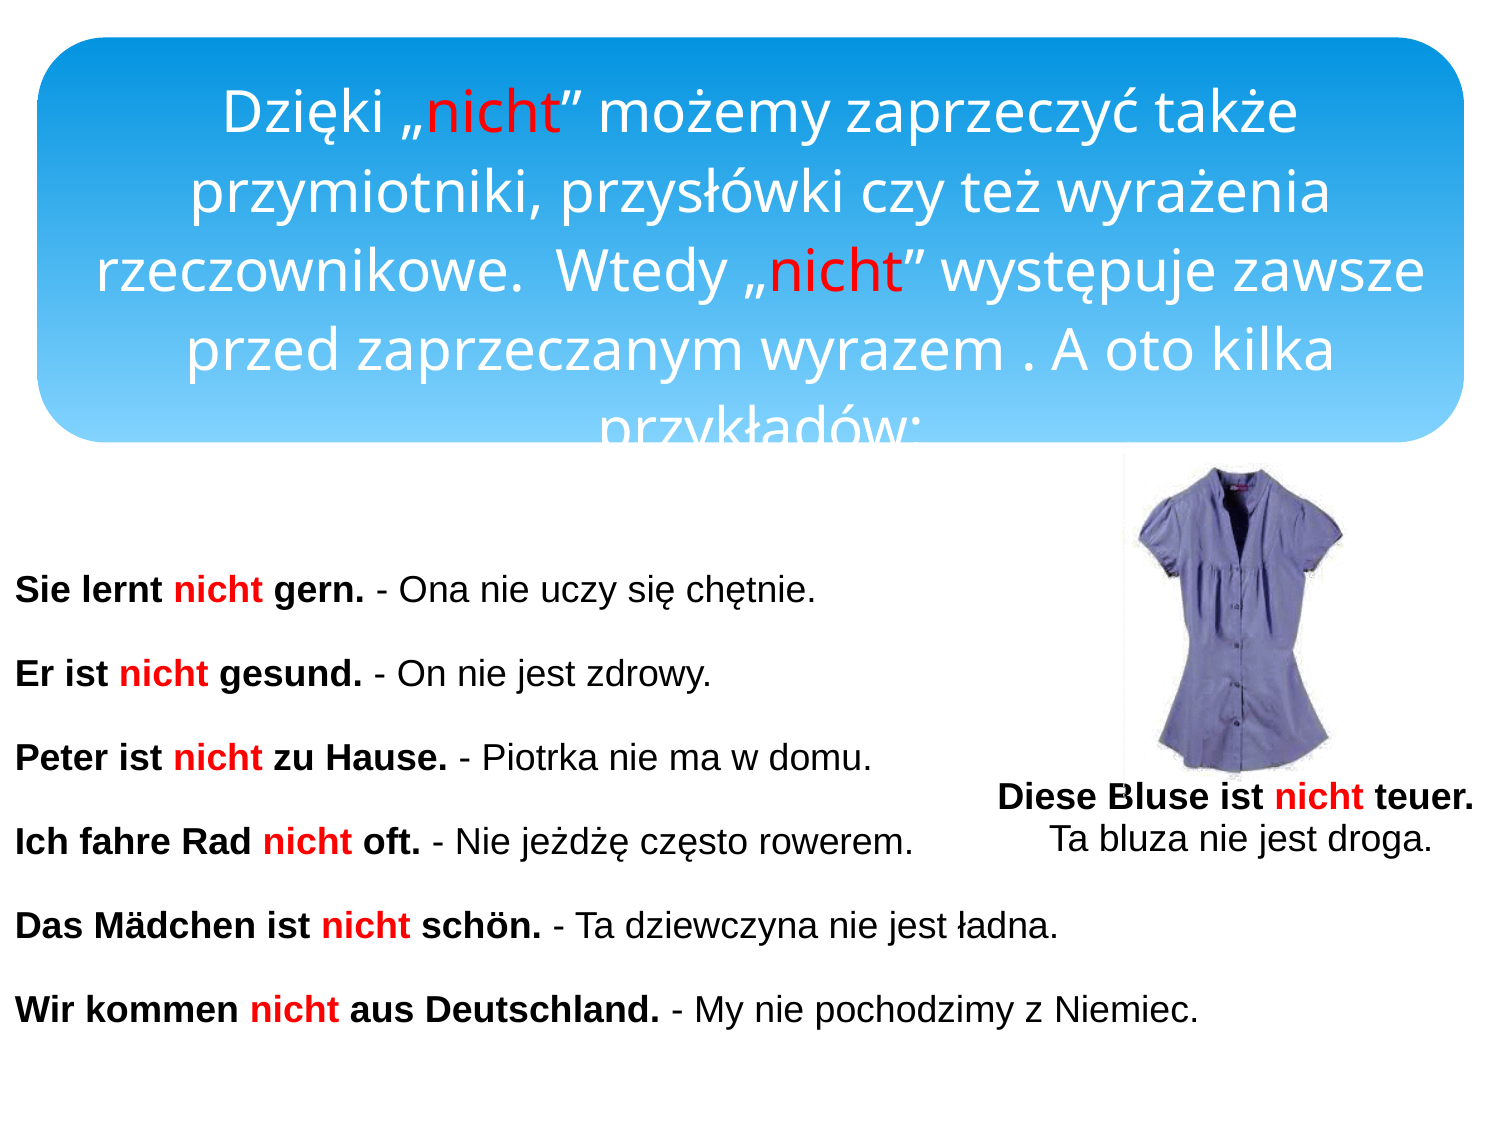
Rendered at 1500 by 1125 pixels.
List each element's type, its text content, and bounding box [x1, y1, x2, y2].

text_box Diese Bluse ist nicht teuer. Ta bluza nie jest droga. [982, 767, 1500, 868]
text_box Sie lernt nicht gern. - Ona nie uczy się chętnie. Er ist nicht gesund. - On nie jest zdrowy. Peter ist nicht zu Hause. - Piotrka nie ma w domu. Ich fahre Rad nicht oft. - Nie jeżdżę często rowerem. Das Mädchen ist nicht schön. - Ta dziewczyna nie jest ładna. Wir kommen nicht aus Deutschland. - My nie pochodzimy z Niemiec. [0, 561, 1214, 1088]
picture [1122, 442, 1359, 798]
title Dzięki „nicht” możemy zaprzeczyć także przymiotniki, przysłówki czy też wyrażenia rzeczownikowe. Wtedy „nicht” występuje zawsze przed zaprzeczanym wyrazem . A oto kilka przykładów: [75, 55, 1447, 384]
